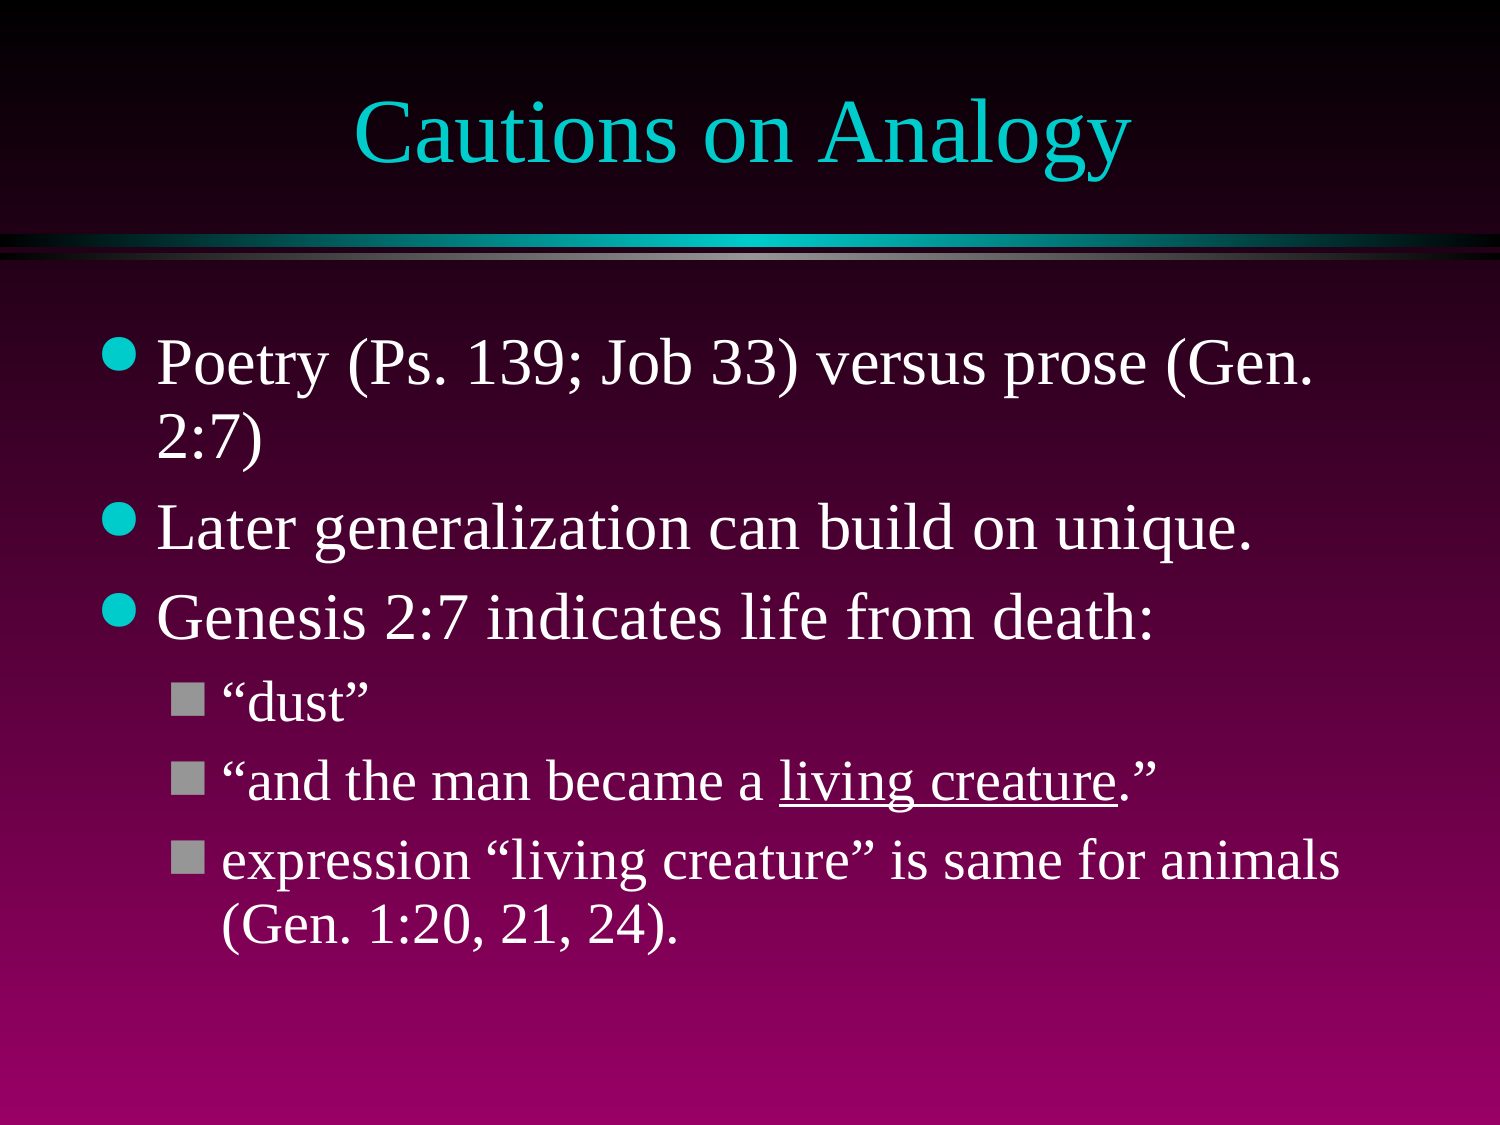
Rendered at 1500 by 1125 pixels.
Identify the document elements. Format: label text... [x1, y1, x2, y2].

title Cautions on Analogy [99, 37, 1388, 225]
list Poetry (Ps. 139; Job 33) versus prose (Gen. 2:7) Later generalization can build on unique. Genesis 2:7 indicates life from death: “dust” “and the man became a living creature.” expression “living creature” is same for animals (Gen. 1:20, 21, 24). [99, 324, 1388, 961]
